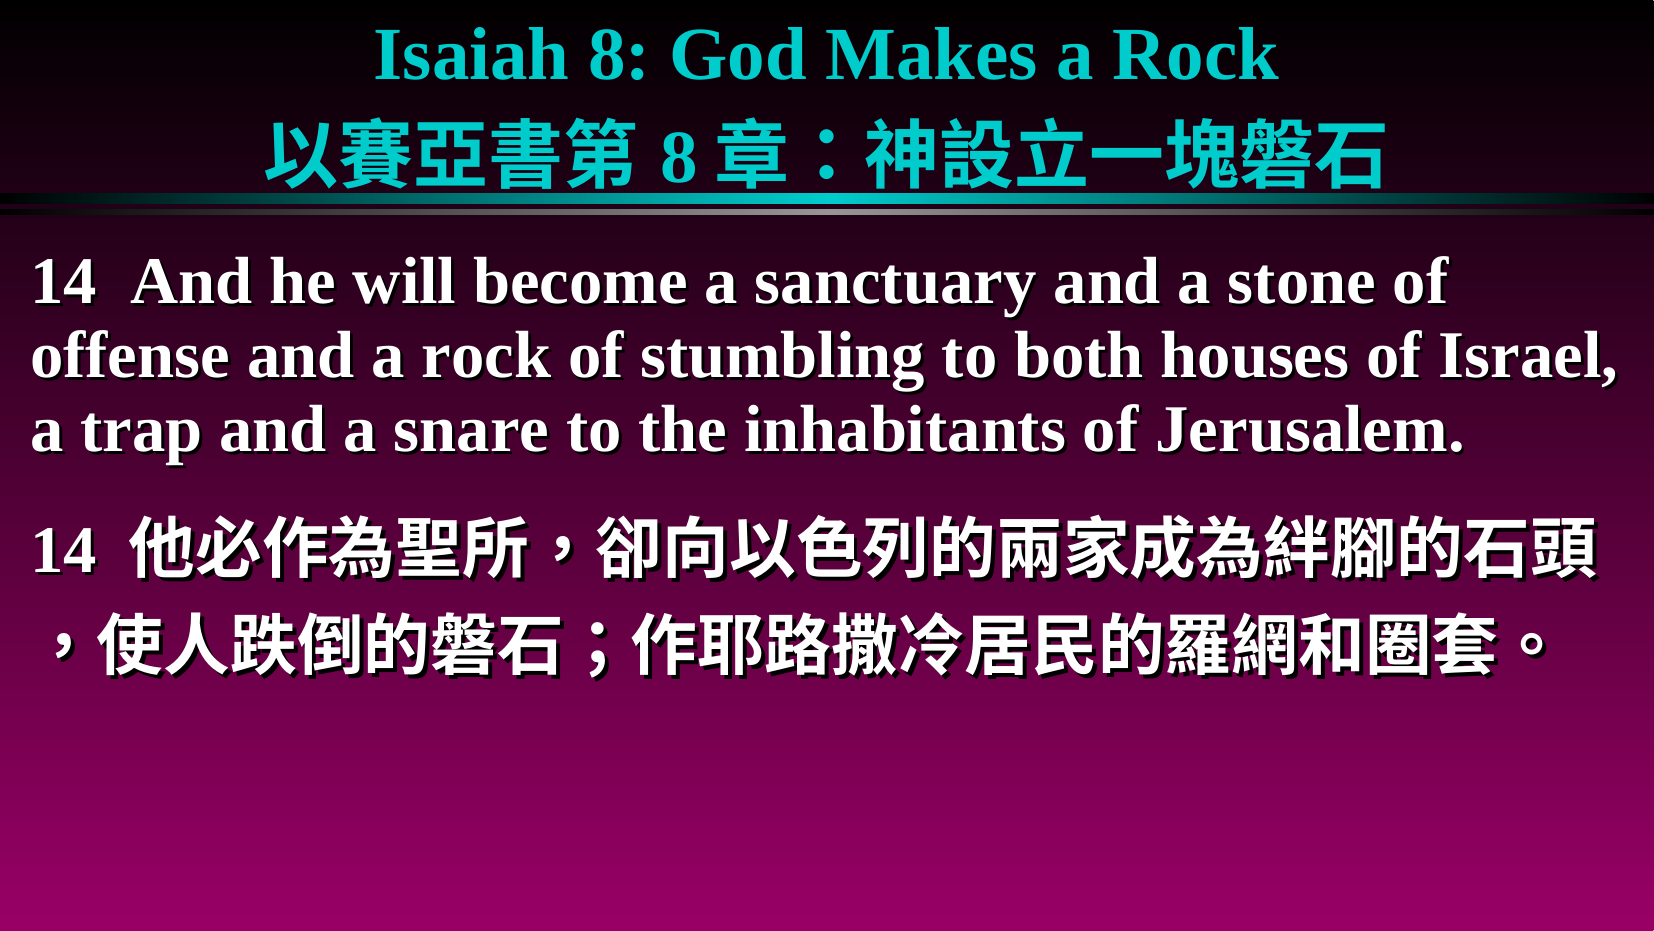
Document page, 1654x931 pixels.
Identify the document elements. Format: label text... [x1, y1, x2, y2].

title Isaiah 8: God Makes a Rock 以賽亞書第8章：神設立一塊磐石 [117, 6, 1537, 211]
text_box 14 And he will become a sanctuary and a stone of offense and a rock of stumbling to both houses of Israel, a trap and a snare to the inhabitants of Jerusalem. 14 他必作為聖所，卻向以色列的兩家成為絆腳的石頭，使人跌倒的磐石；作耶路撒冷居民的羅網和圈套。 [15, 236, 1639, 844]
